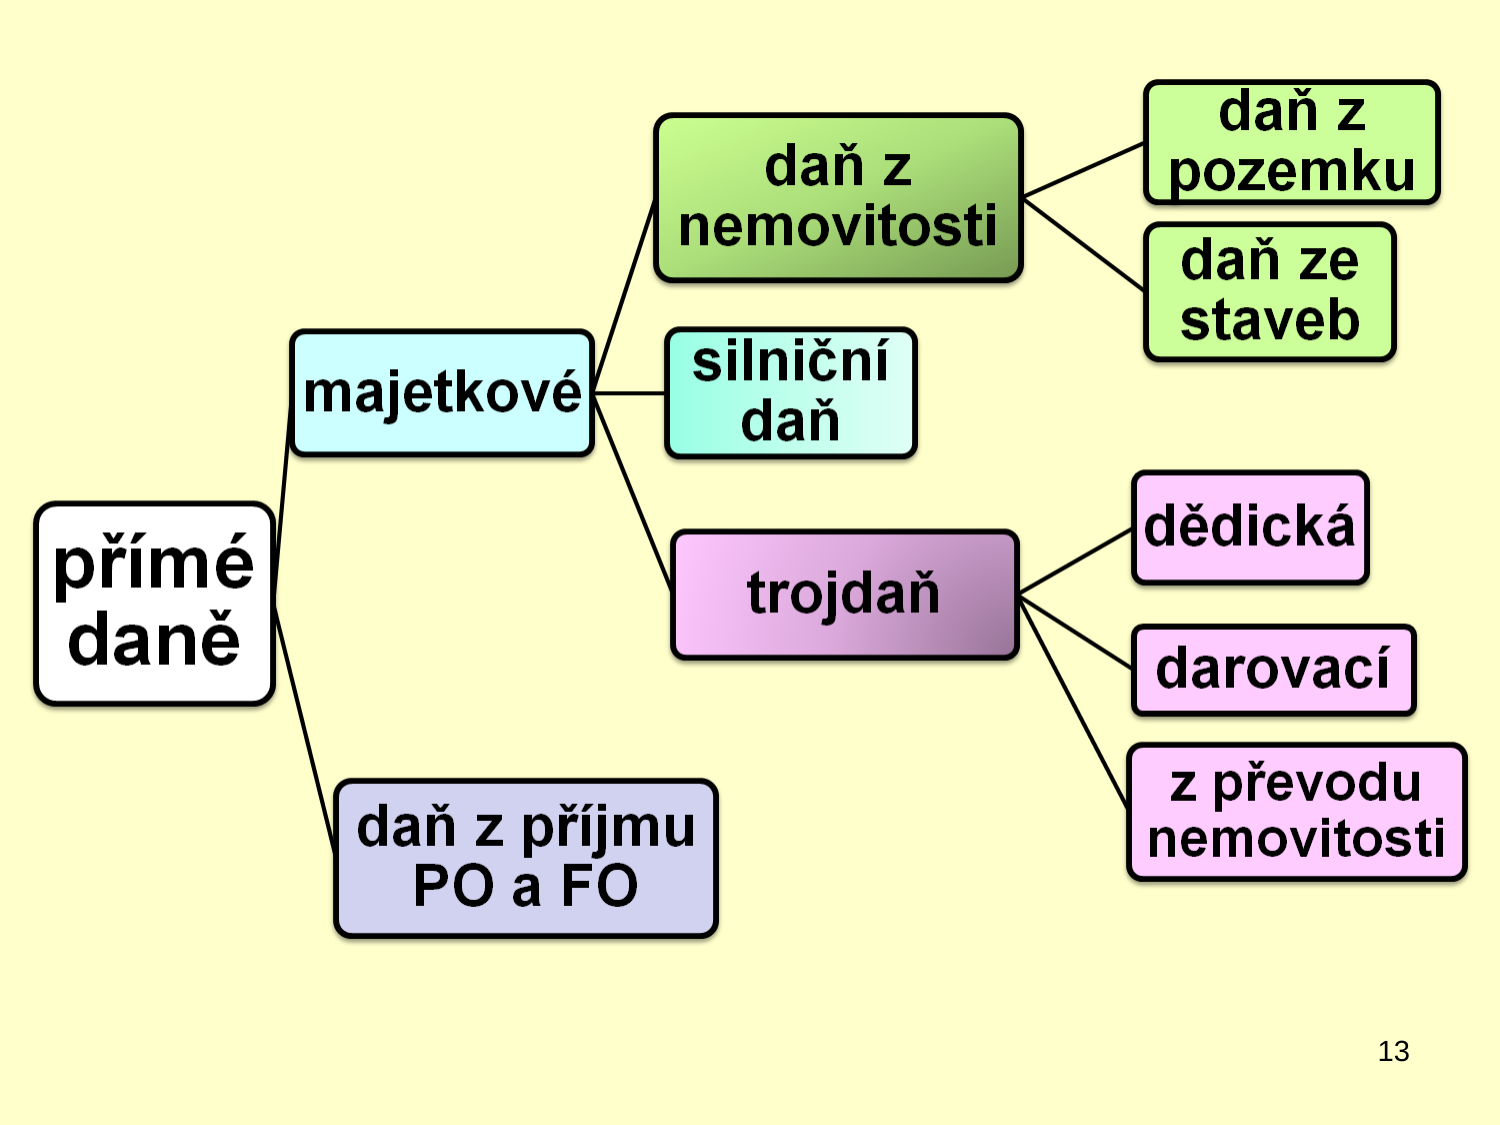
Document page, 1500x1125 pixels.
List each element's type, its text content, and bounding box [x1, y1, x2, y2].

picture [0, 54, 1486, 1029]
text_box <číslo> [1074, 1024, 1426, 1103]
